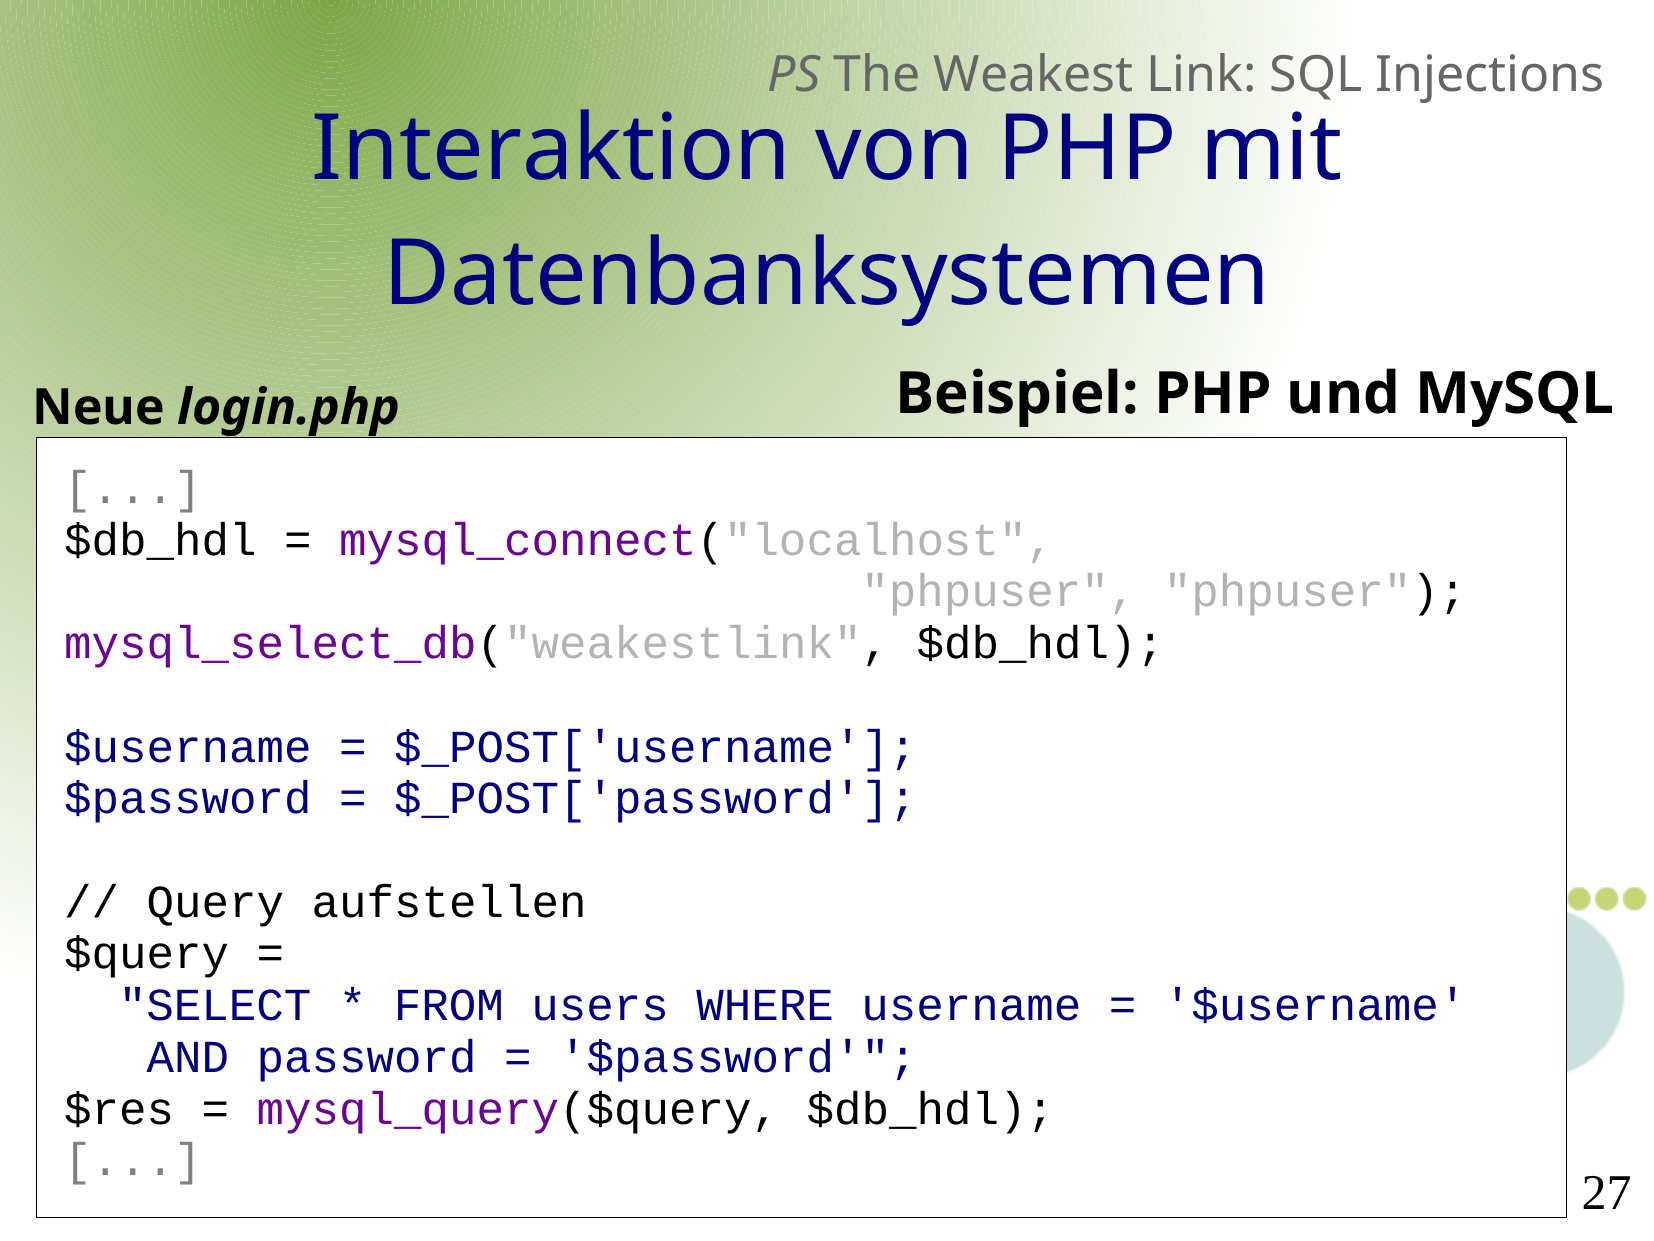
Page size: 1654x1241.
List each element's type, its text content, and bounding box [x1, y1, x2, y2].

title Interaktion von PHP mit Datenbanksystemen [121, 95, 1534, 318]
text_box [...] $db_hdl = mysql_connect("localhost", "phpuser", "phpuser"); mysql_select_db("weakestlink", $db_hdl); $username = $_POST['username']; $password = $_POST['password']; // Query aufstellen $query = "SELECT * FROM users WHERE username = '$username' AND password = '$password'"; $res = mysql_query($query, $db_hdl); [...] [36, 437, 1567, 1218]
picture [1567, 792, 1654, 1211]
text_box Neue login.php [32, 371, 390, 434]
text_box Beispiel: PHP und MySQL [895, 350, 1572, 424]
